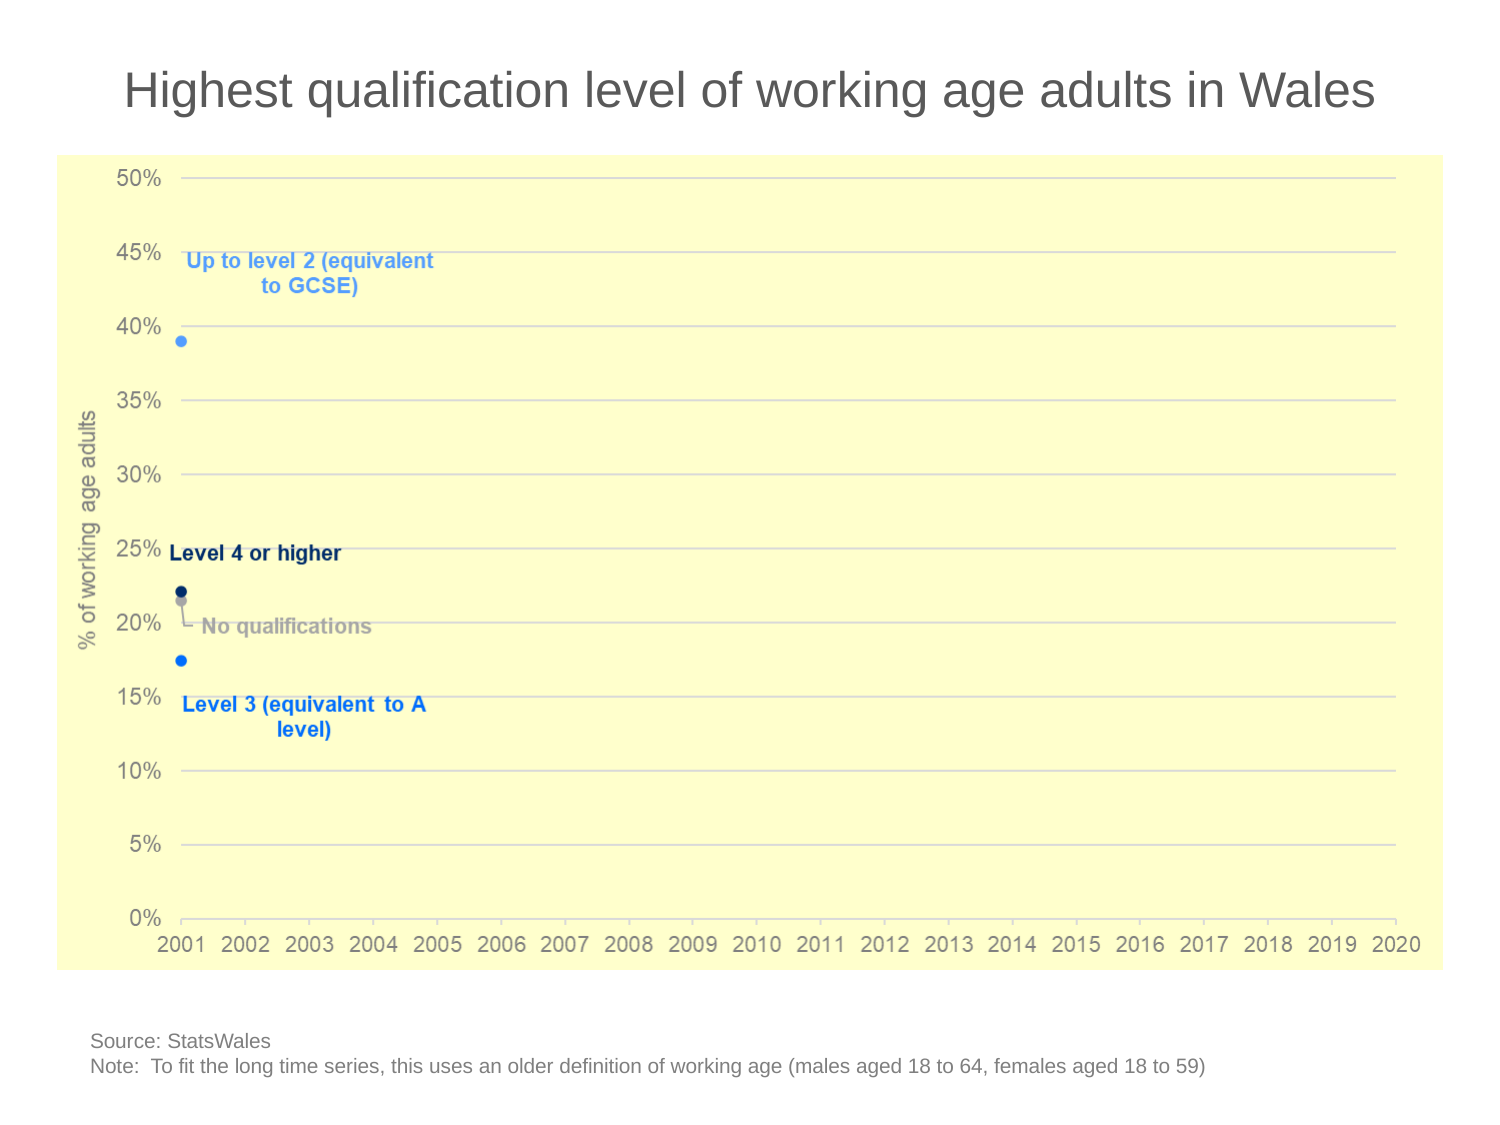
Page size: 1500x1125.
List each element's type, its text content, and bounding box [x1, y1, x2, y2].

picture [57, 155, 1443, 970]
title Highest qualification level of working age adults in Wales [75, 1, 1426, 155]
text_box Source: StatsWales Note: To fit the long time series, this uses an older definition of working age (males aged 18 to 64, females aged 18 to 59) [75, 1020, 1464, 1086]
